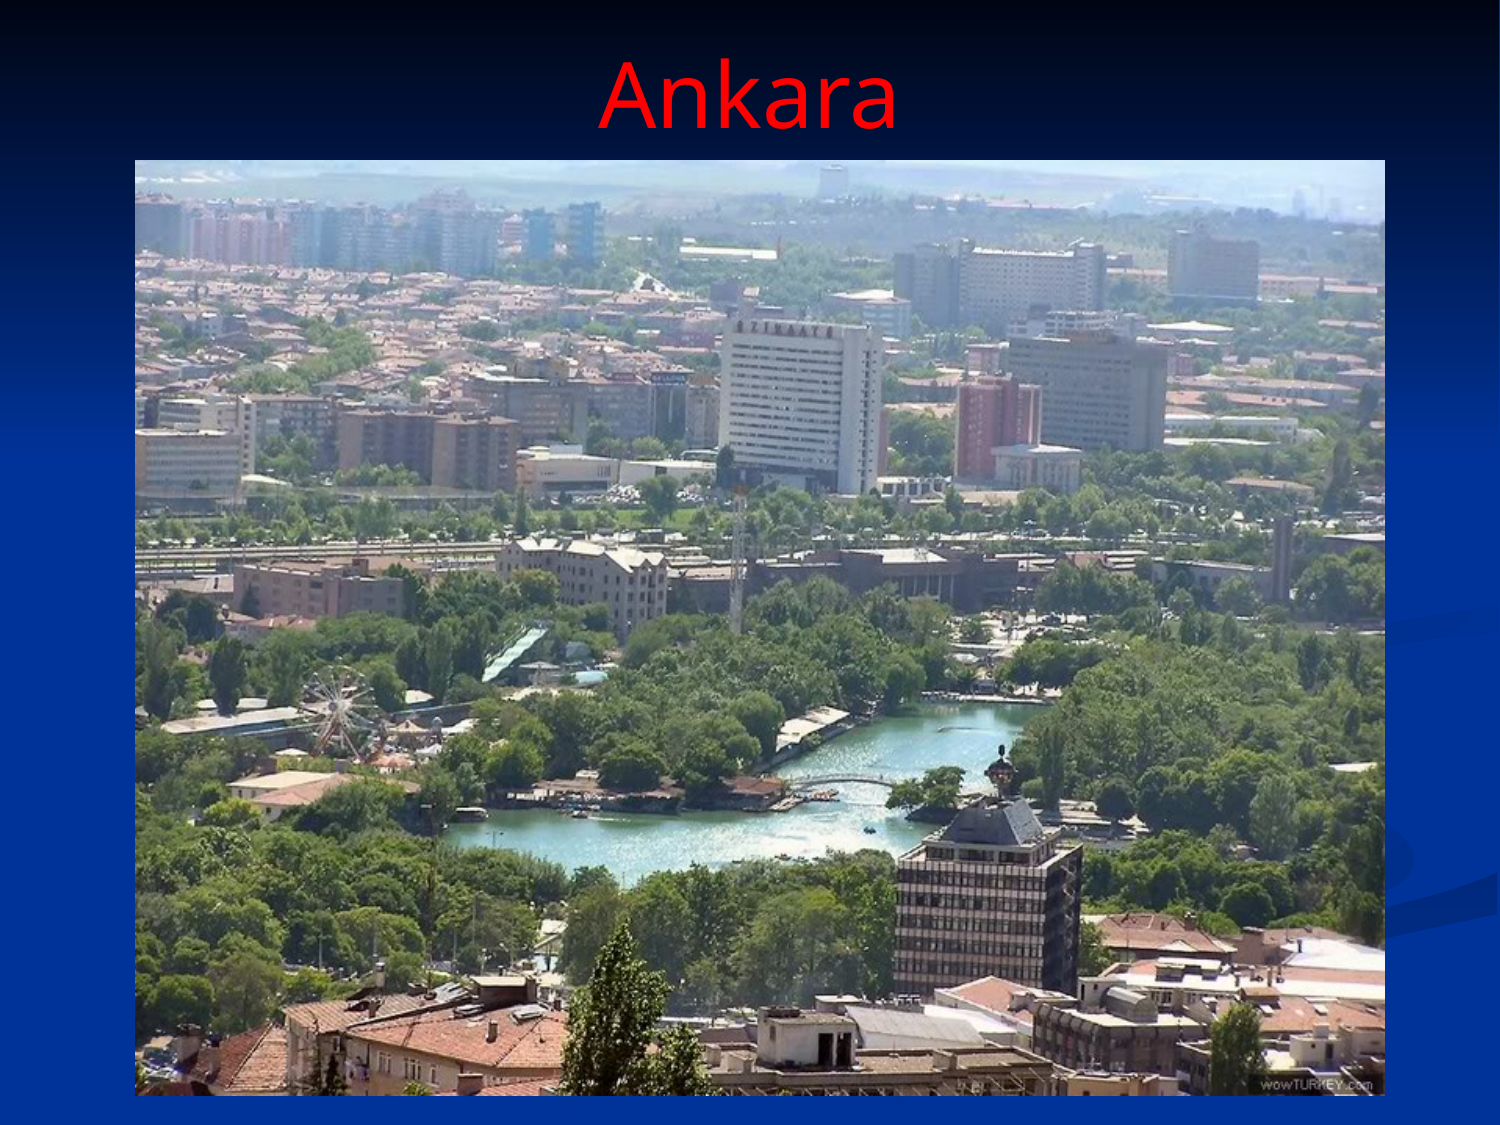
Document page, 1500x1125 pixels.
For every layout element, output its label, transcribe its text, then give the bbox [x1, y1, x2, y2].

title Ankara [75, 0, 1425, 185]
picture [135, 160, 1385, 1096]
